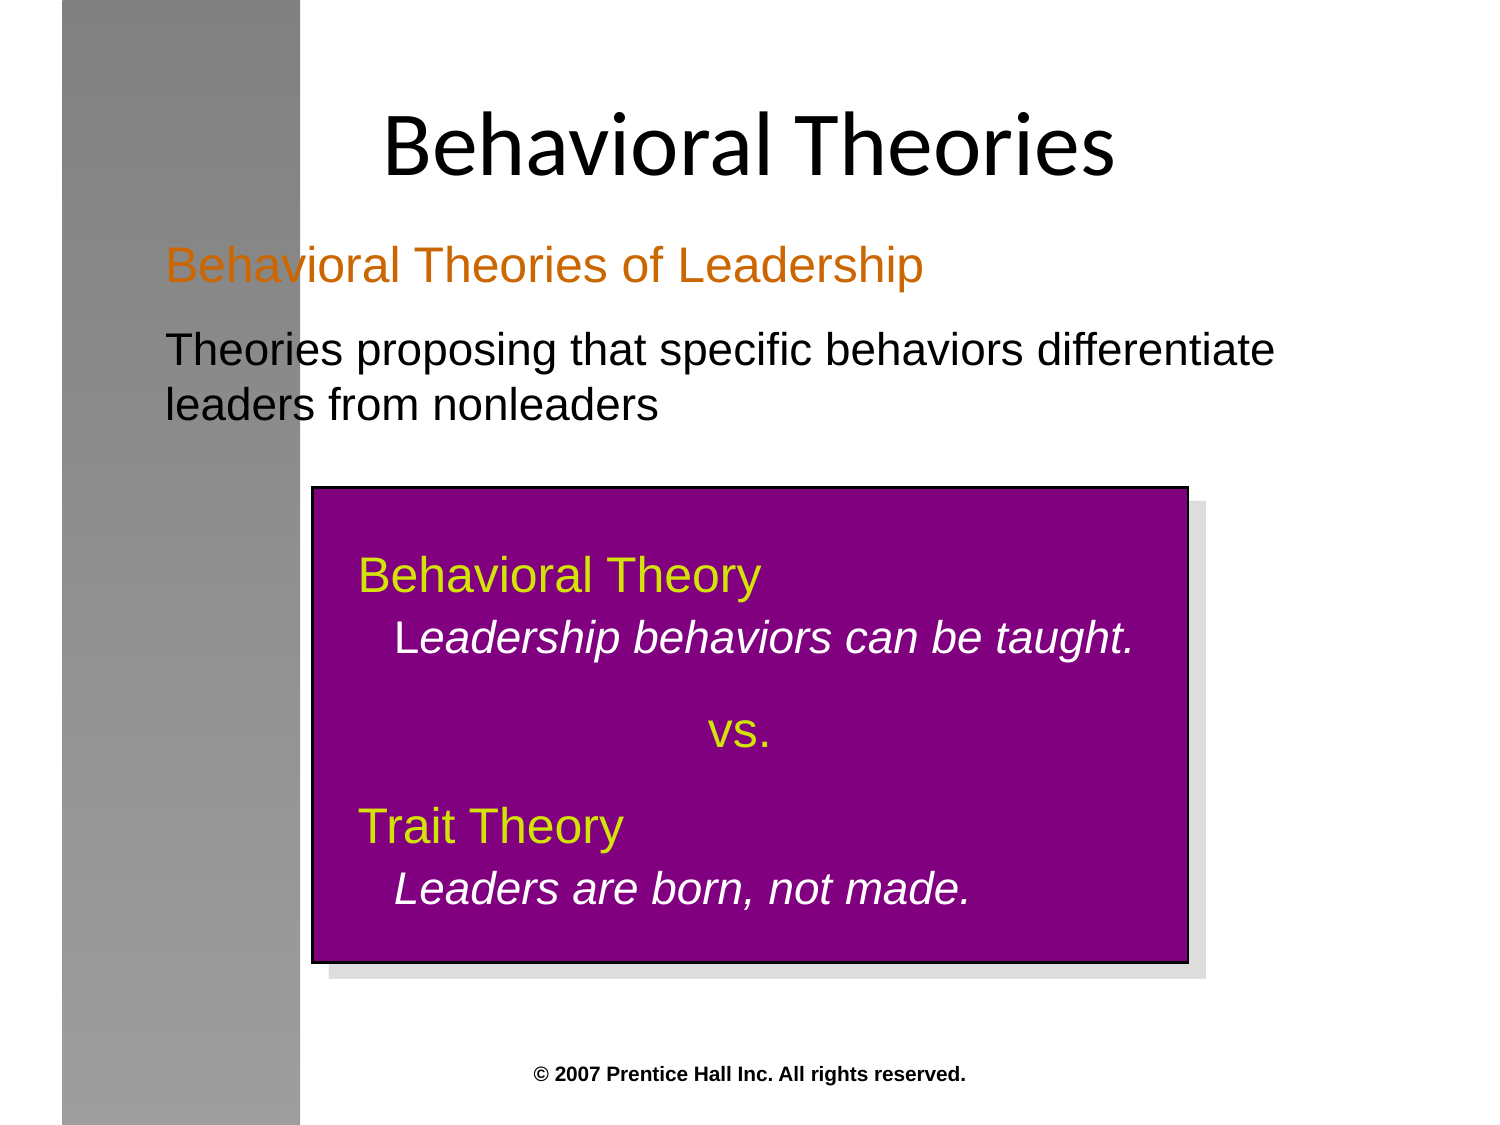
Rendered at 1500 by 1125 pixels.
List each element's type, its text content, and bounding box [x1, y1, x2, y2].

text_box Behavioral Theory Leadership behaviors can be taught. vs. Trait Theory Leaders are born, not made. [312, 487, 1188, 963]
text_box © 2007 Prentice Hall Inc. All rights reserved. [512, 1042, 988, 1103]
text_box Behavioral Theories of Leadership Theories proposing that specific behaviors differentiate leaders from nonleaders [150, 225, 1351, 438]
title Behavioral Theories [75, 45, 1426, 233]
